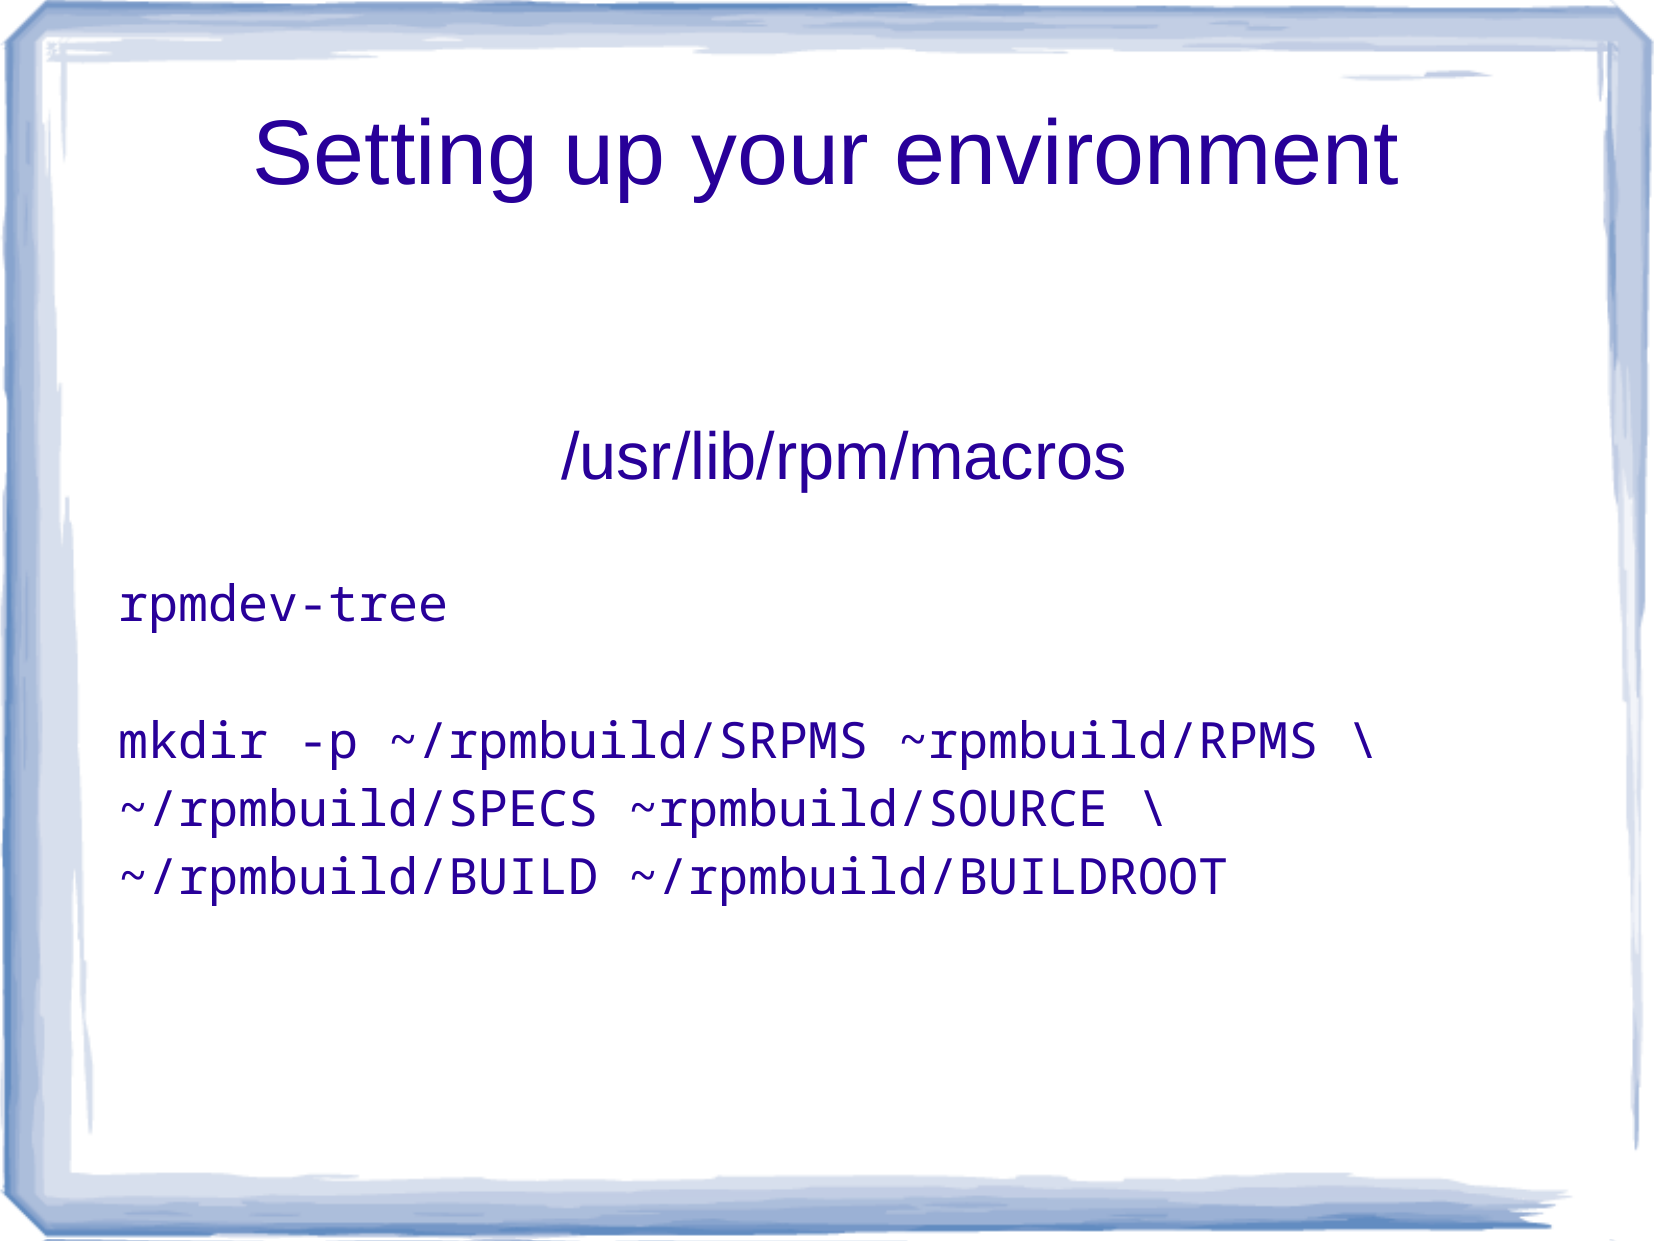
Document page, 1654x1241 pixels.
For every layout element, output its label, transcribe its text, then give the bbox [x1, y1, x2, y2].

title Setting up your environment [82, 56, 1571, 250]
picture [0, 0, 1654, 1241]
subtitle /usr/lib/rpm/macros rpmdev-tree mkdir -p ~/rpmbuild/SRPMS ~rpmbuild/RPMS \ ~/rpmbuild/SPECS ~rpmbuild/SOURCE \ ~/rpmbuild/BUILD ~/rpmbuild/BUILDROOT [118, 332, 1571, 997]
